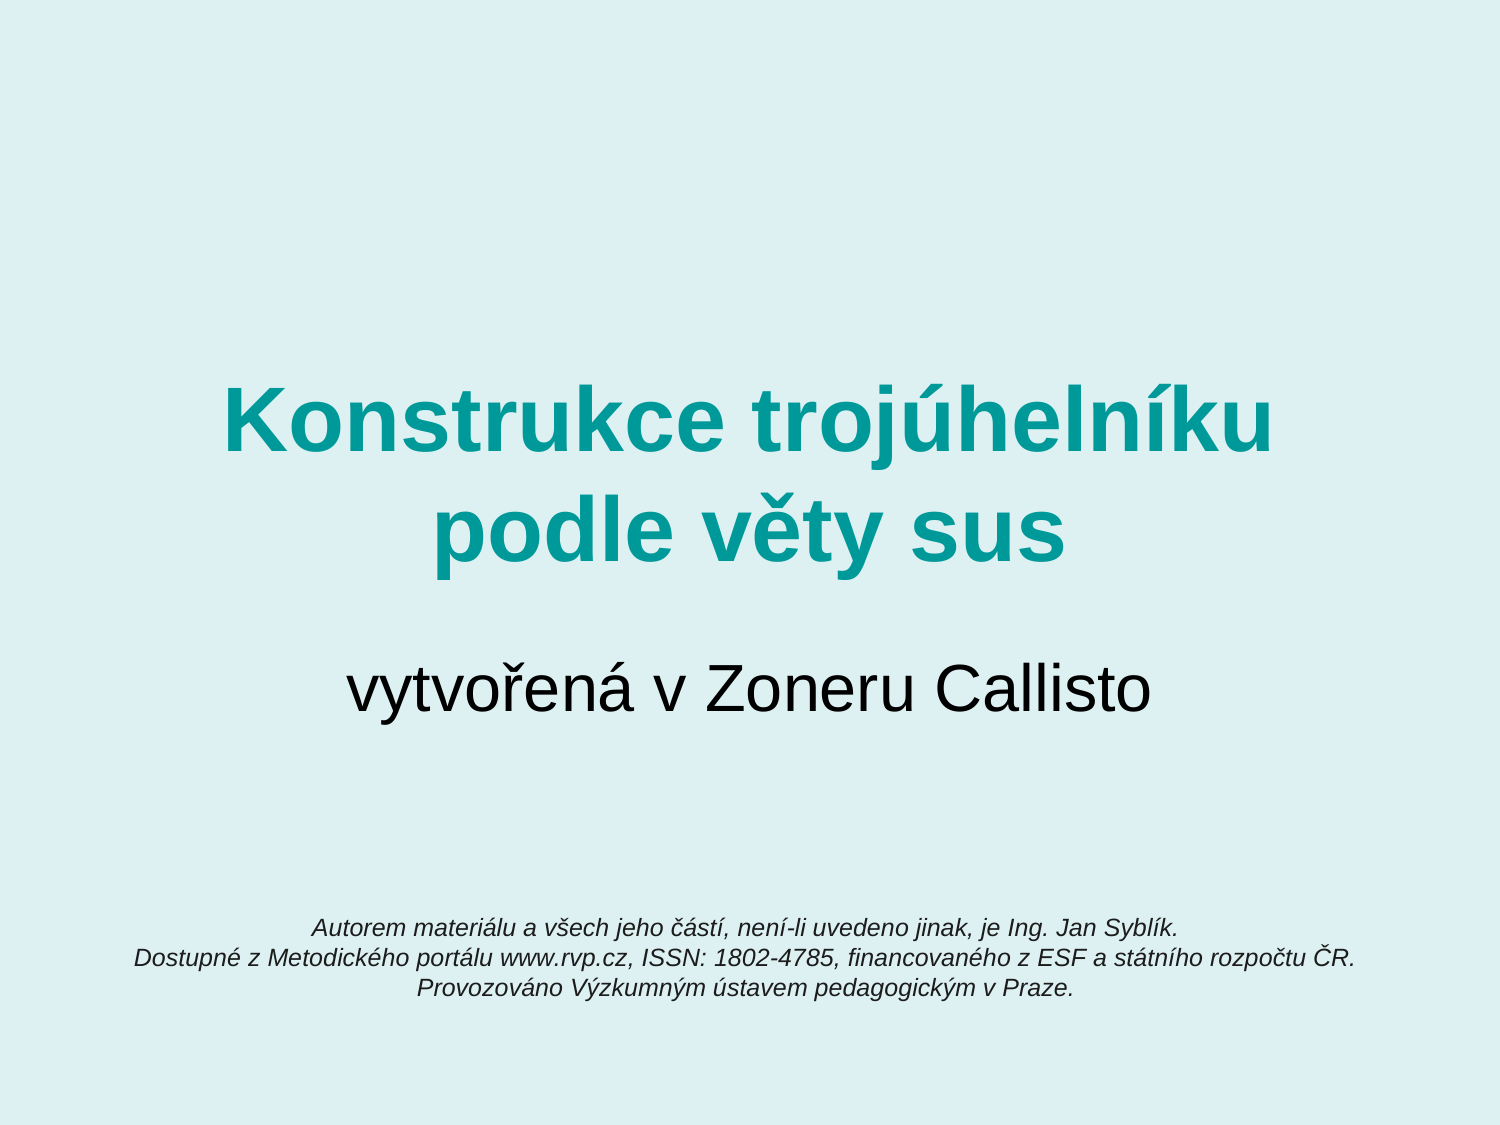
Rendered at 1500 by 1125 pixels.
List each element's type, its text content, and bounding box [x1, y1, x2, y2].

title Konstrukce trojúhelníku podle věty sus [112, 349, 1388, 591]
text_box Autorem materiálu a všech jeho částí, není-li uvedeno jinak, je Ing. Jan Syblík. Dostupné z Metodického portálu www.rvp.cz, ISSN: 1802-4785, financovaného z ESF a státního rozpočtu ČR. Provozováno Výzkumným ústavem pedagogickým v Praze. [119, 904, 1374, 1010]
subtitle vytvořená v Zoneru Callisto [225, 637, 1276, 904]
